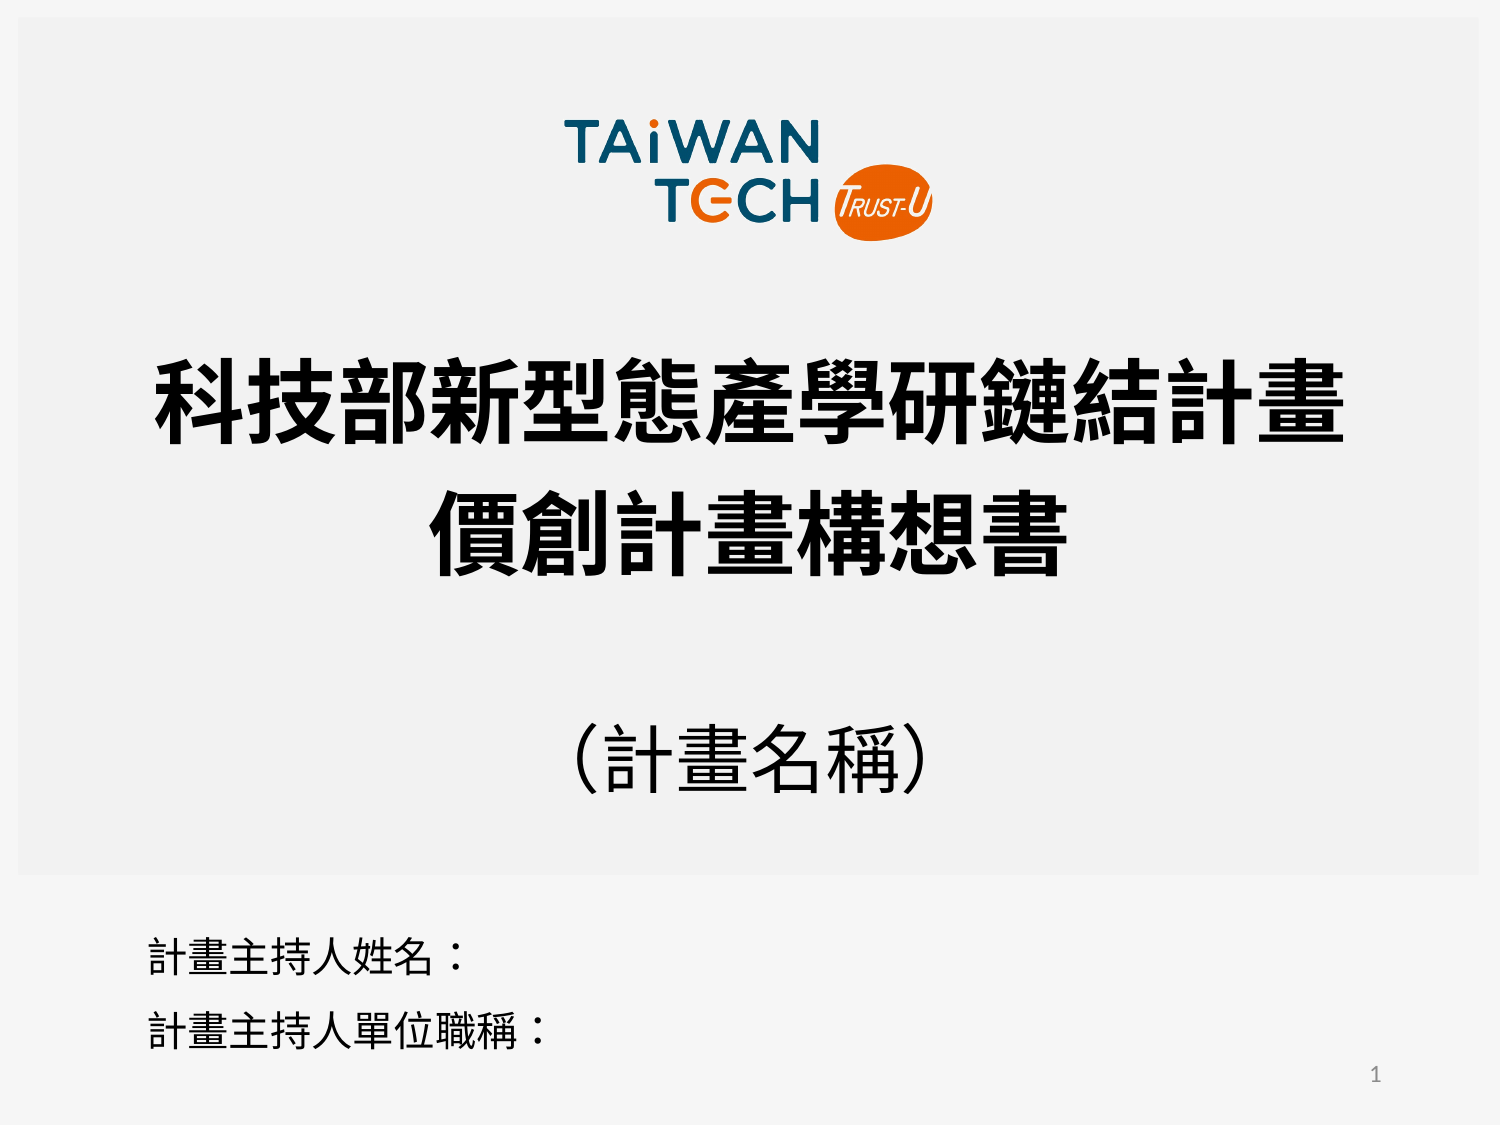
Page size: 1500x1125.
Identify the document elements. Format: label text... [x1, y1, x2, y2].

title 科技部新型態產學研鏈結計畫 價創計畫構想書 （計畫名稱） [131, 315, 1369, 834]
text_box [18, 19, 1479, 875]
subtitle 計畫主持人姓名： 計畫主持人單位職稱： [131, 898, 1369, 1063]
picture [556, 111, 941, 249]
slide_number <編號> [1059, 1042, 1397, 1103]
